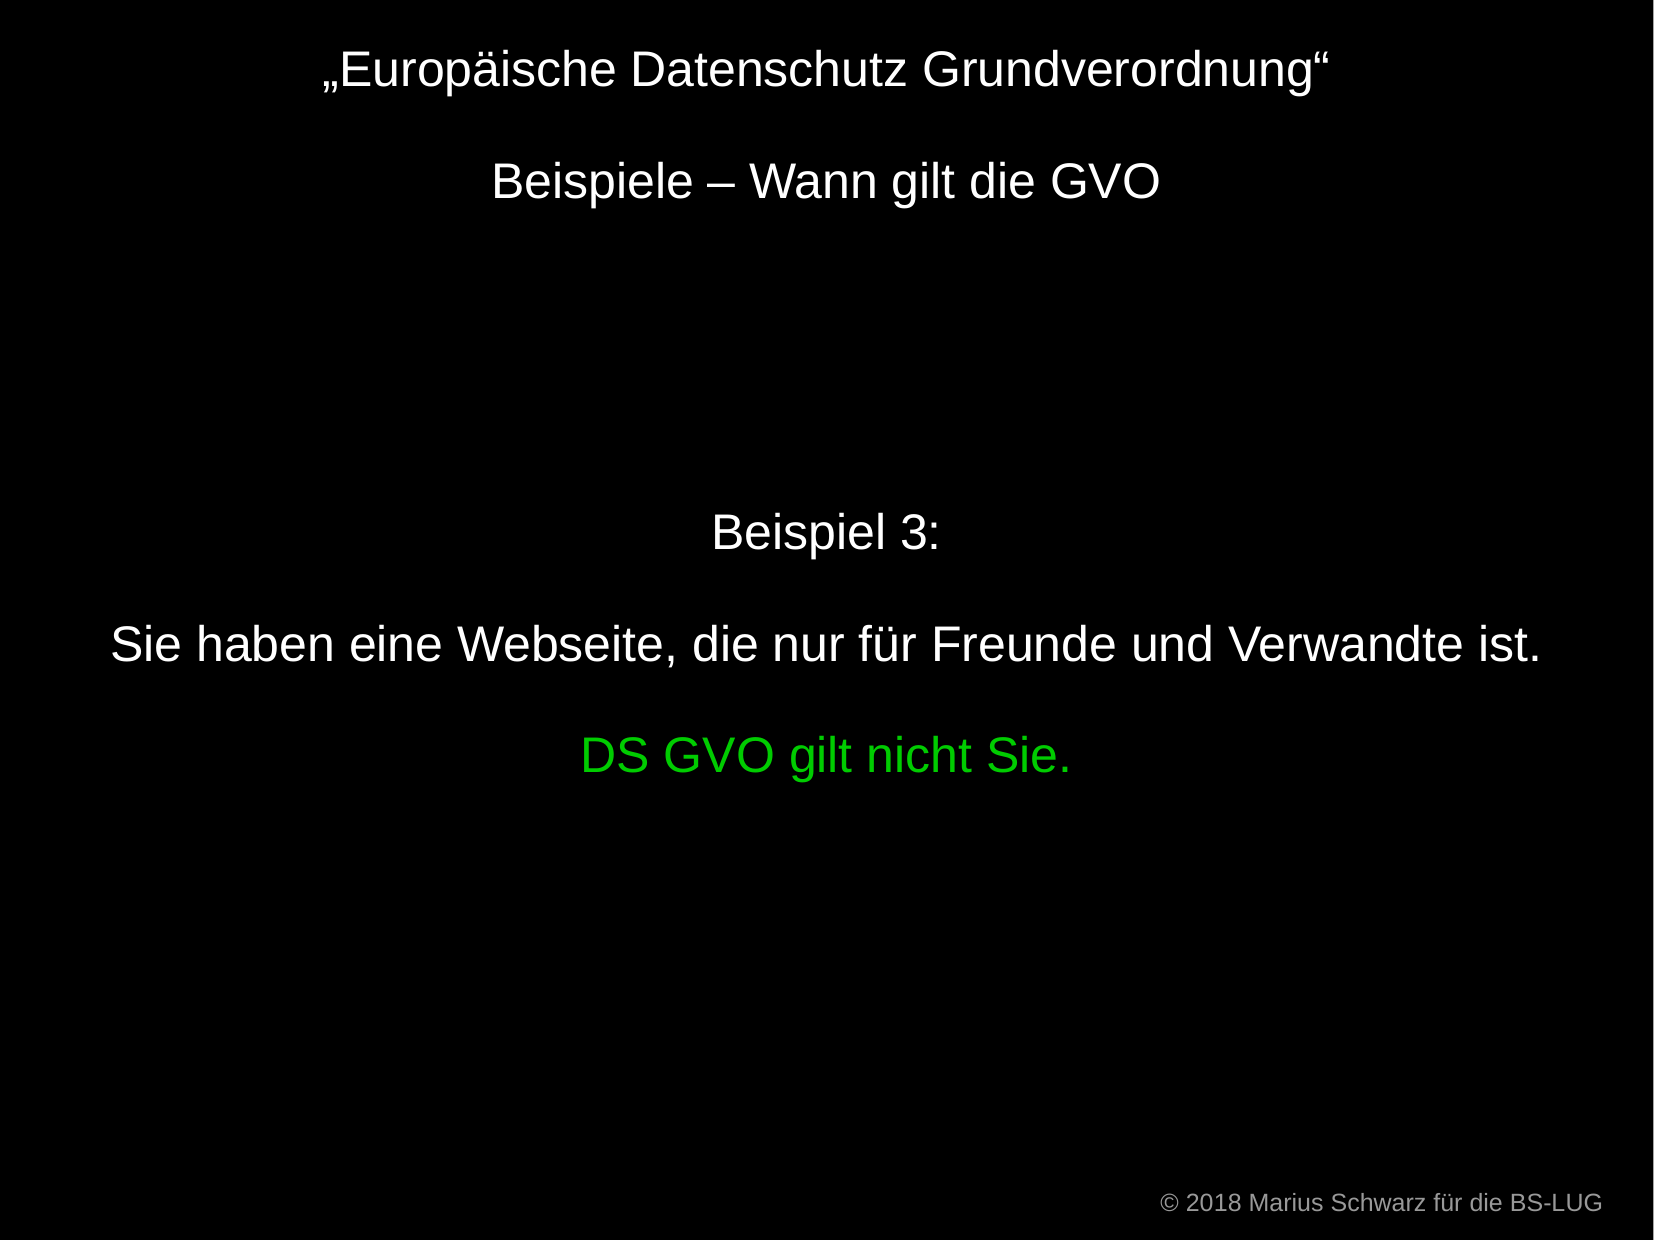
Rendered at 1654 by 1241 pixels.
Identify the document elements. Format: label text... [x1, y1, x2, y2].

title „Europäische Datenschutz Grundverordnung“ Beispiele – Wann gilt die GVO [82, 41, 1571, 209]
text_box Beispiel 3: Sie haben eine Webseite, die nur für Freunde und Verwandte ist. DS GVO gilt nicht Sie. [82, 290, 1571, 1109]
text_box © 2018 Marius Schwarz für die BS-LUG [1145, 1181, 1630, 1224]
